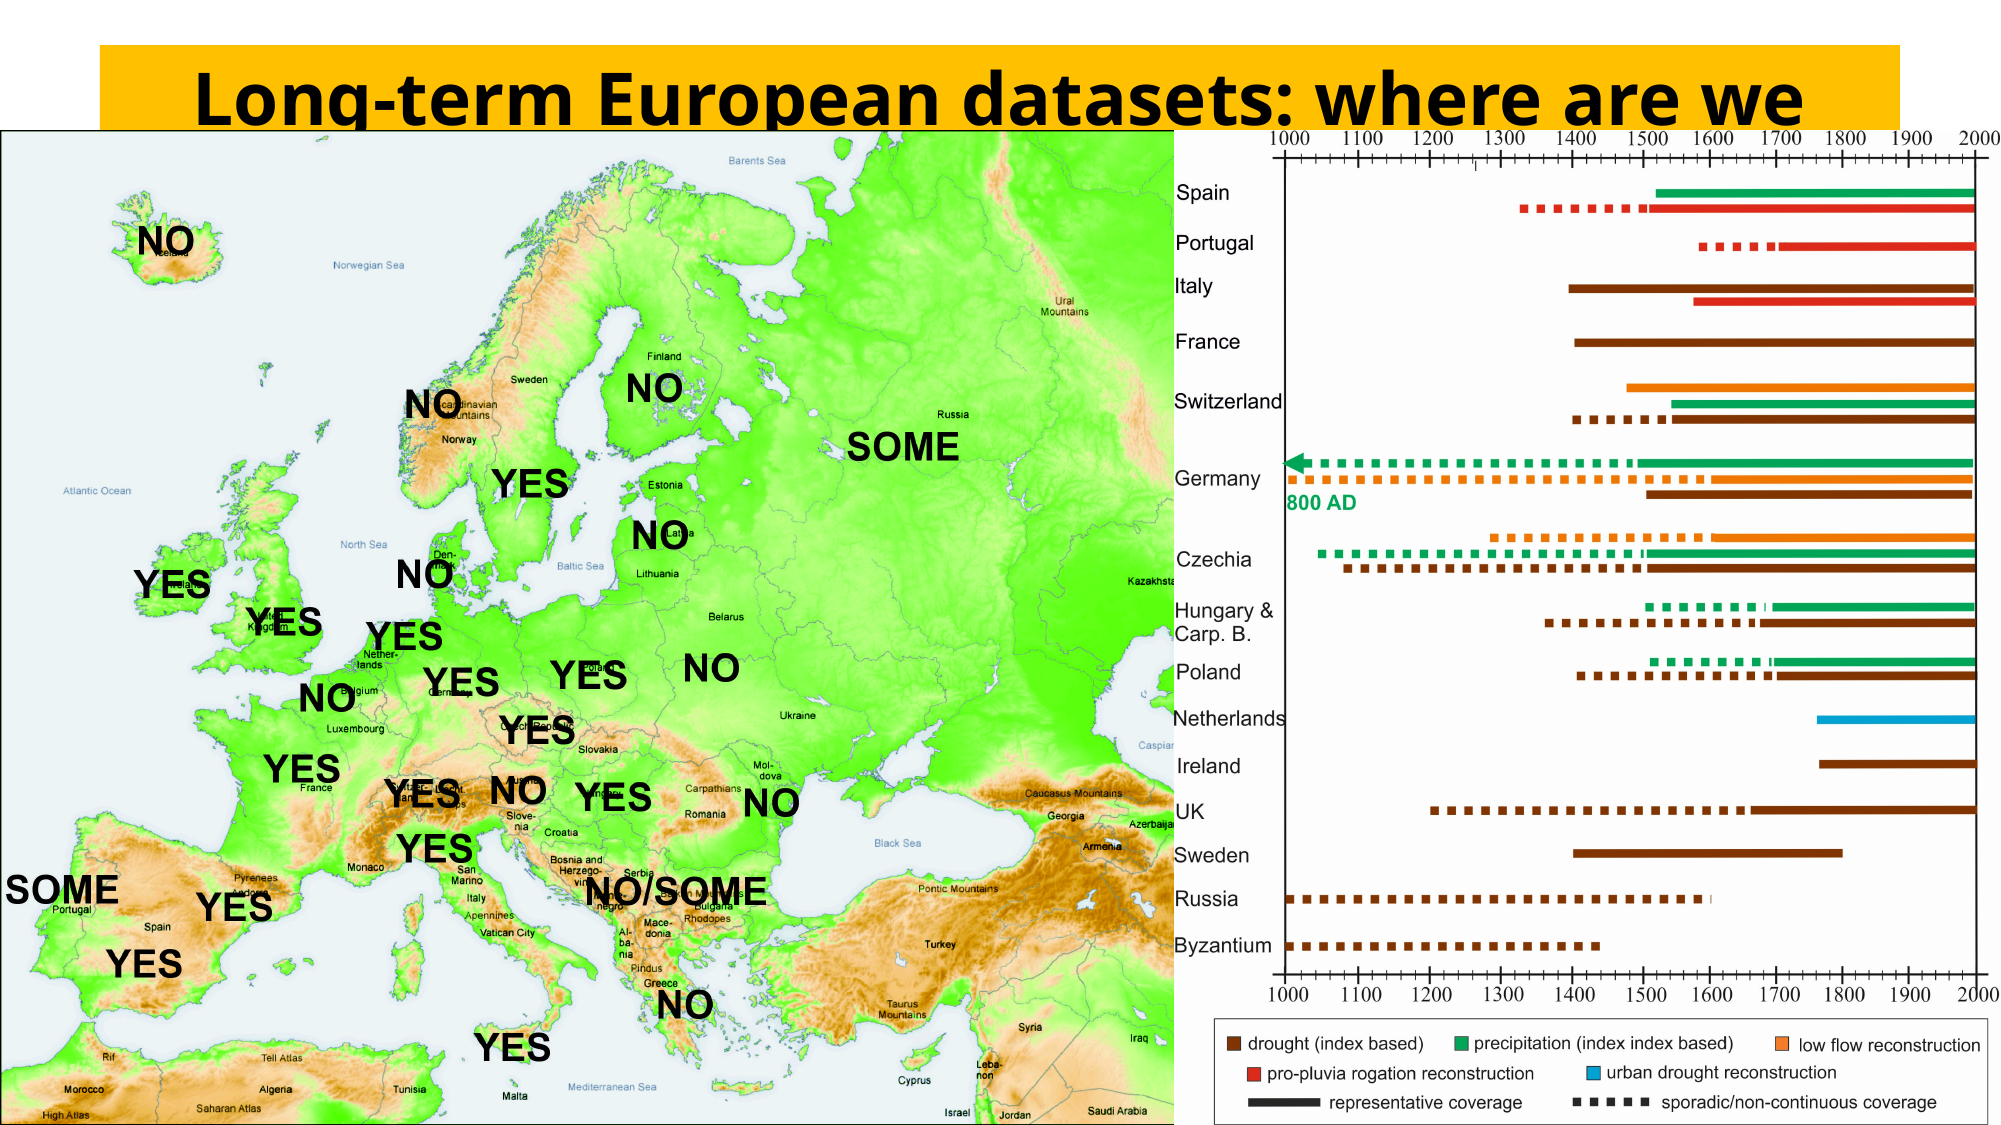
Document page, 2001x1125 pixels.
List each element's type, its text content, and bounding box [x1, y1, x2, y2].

picture [0, 131, 2000, 1125]
title Long-term European datasets: where are we now? [0, 0, 2000, 130]
